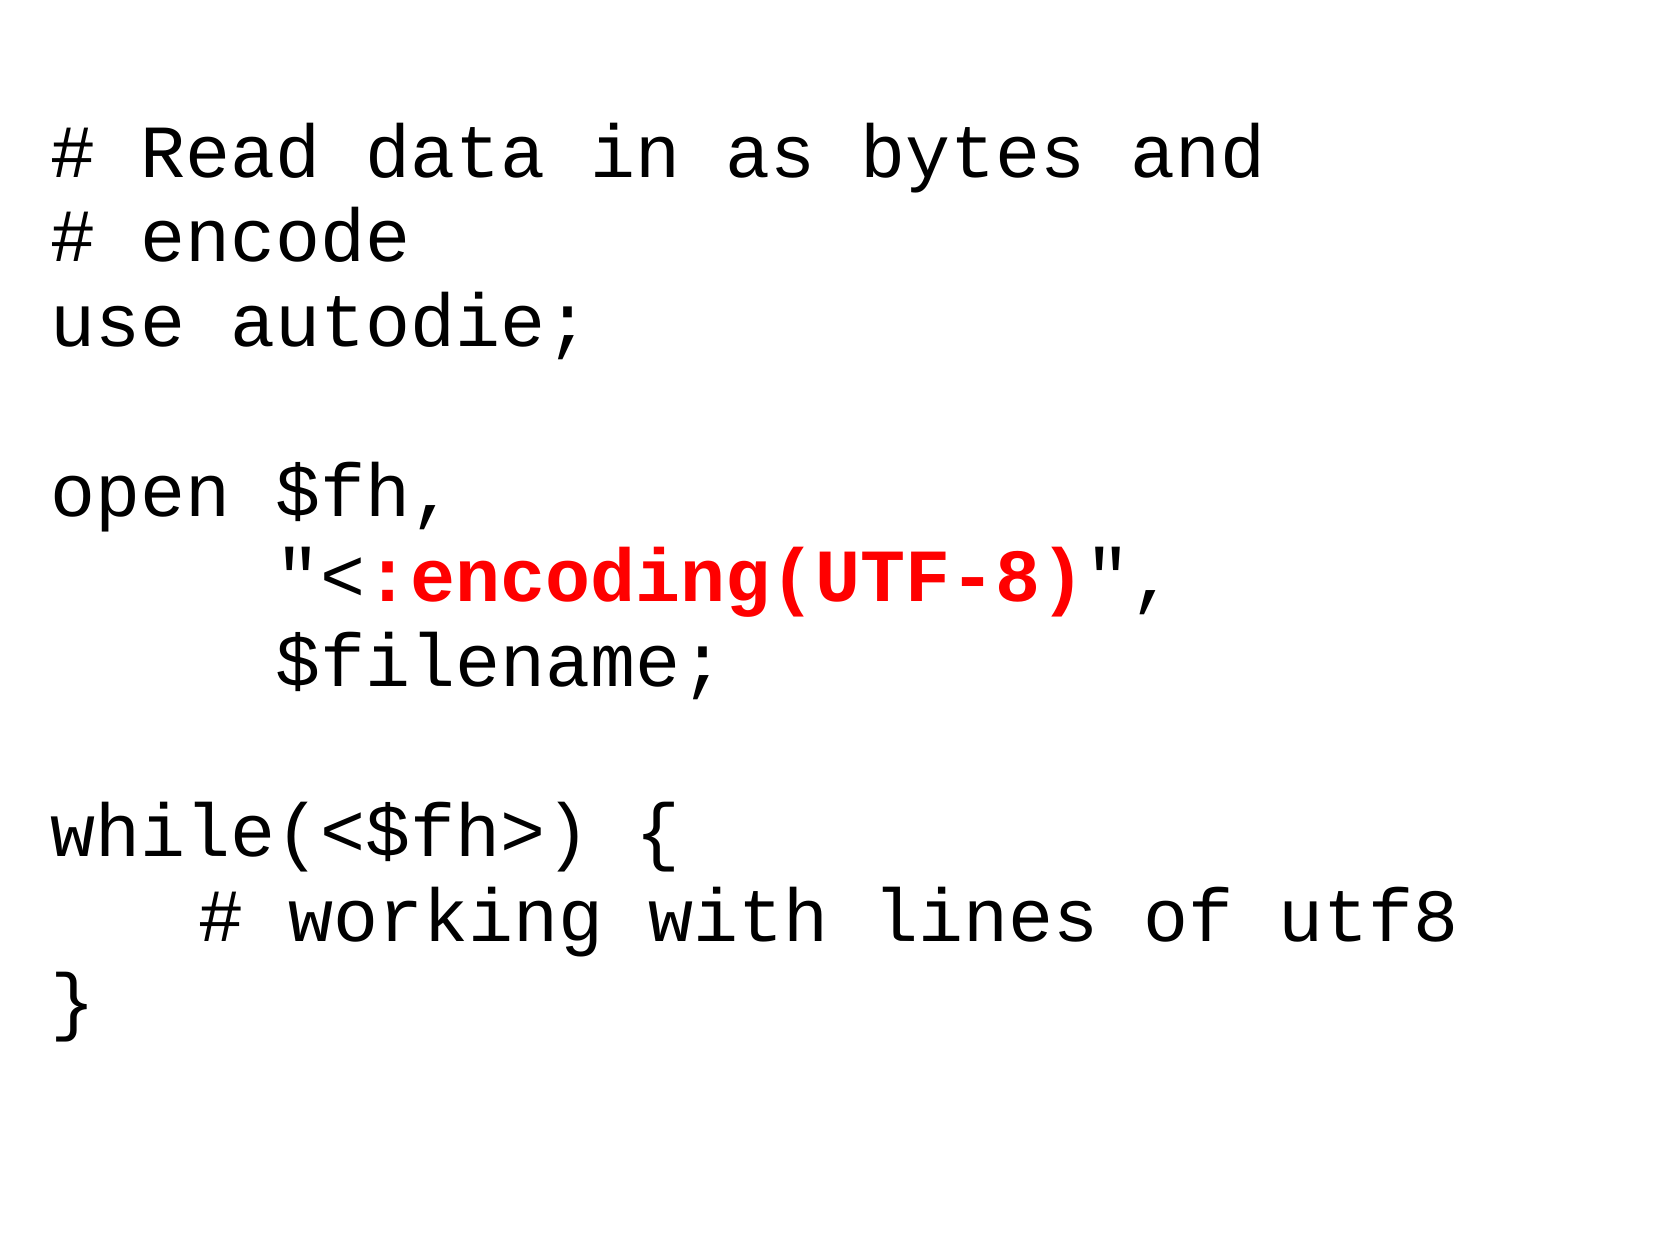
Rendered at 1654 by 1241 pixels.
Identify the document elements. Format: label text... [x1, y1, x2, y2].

title # Read data in as bytes and # encode use autodie; open $fh, "<:encoding(UTF-8)", $filename; while(<$fh>) { # working with lines of utf8 } [50, 52, 1622, 1111]
